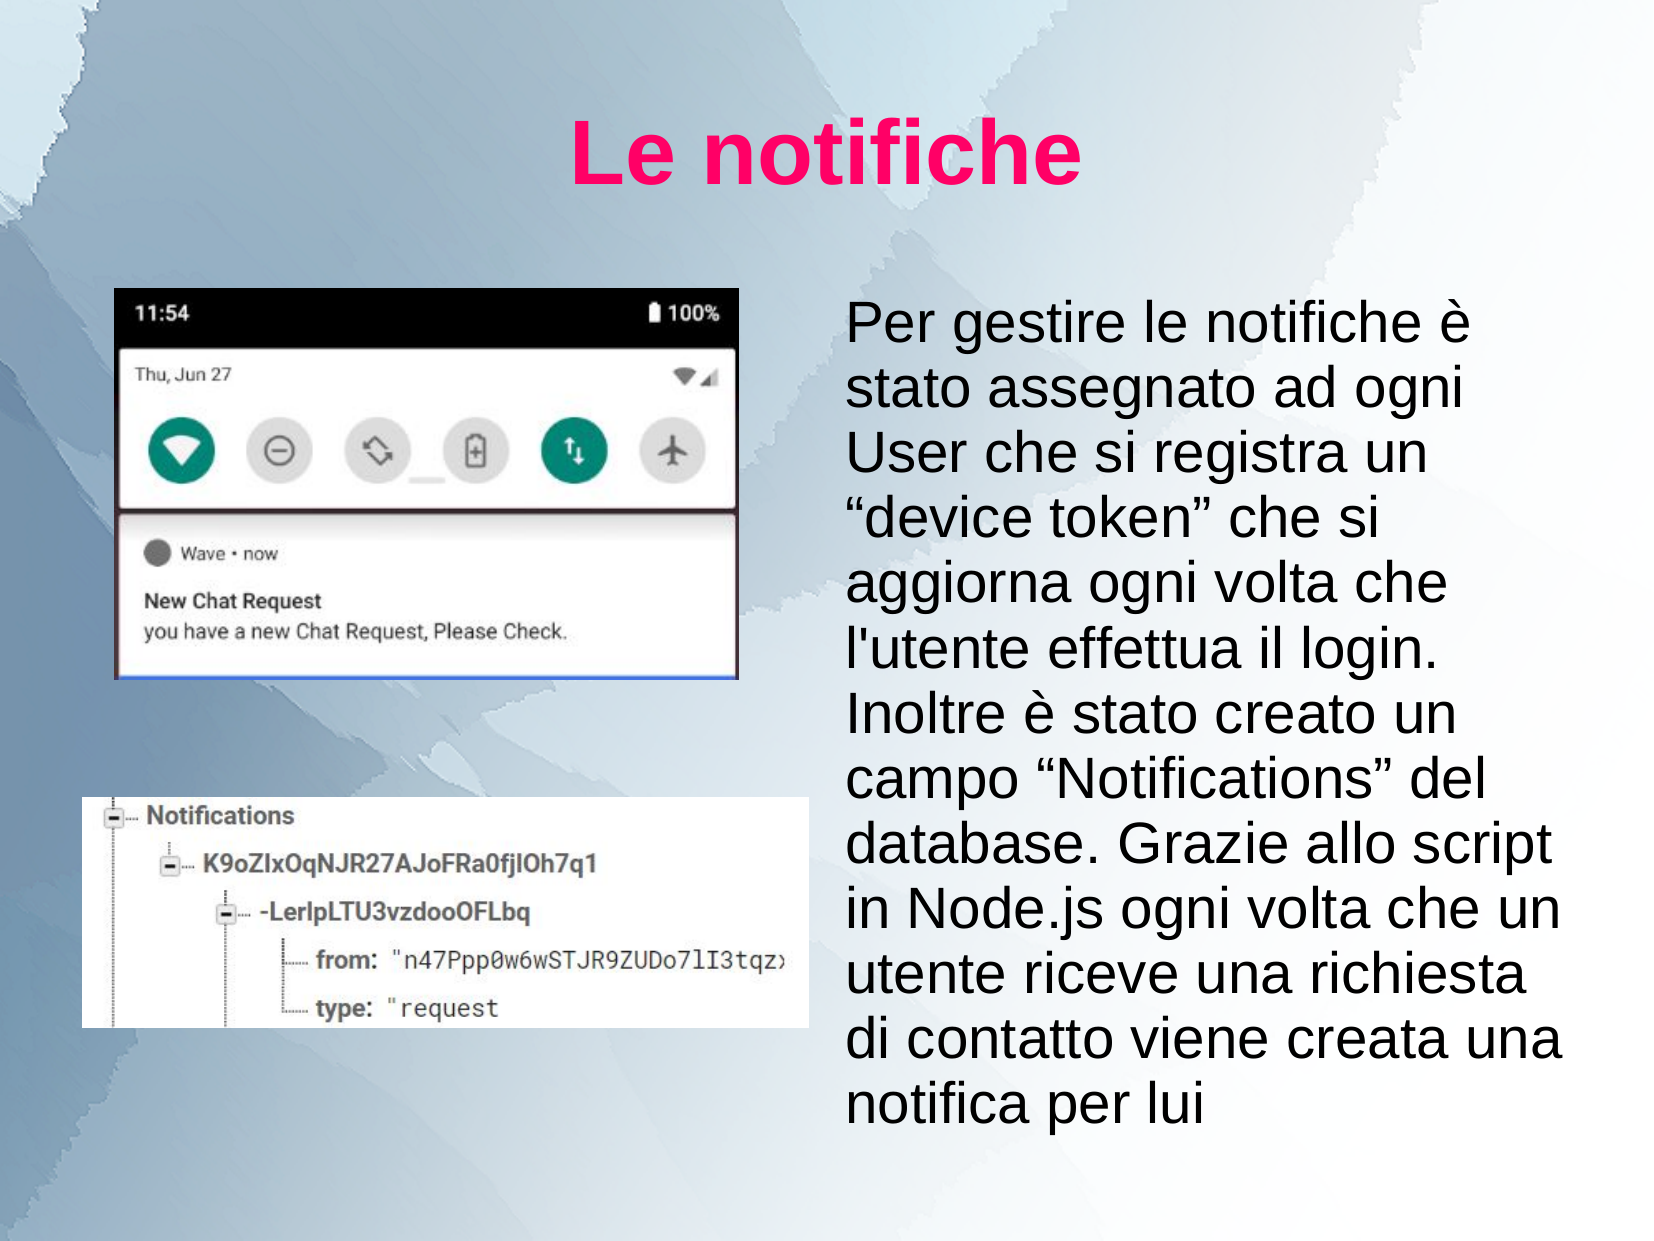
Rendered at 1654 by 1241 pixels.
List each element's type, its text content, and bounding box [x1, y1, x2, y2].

picture [0, 0, 1654, 1241]
list Per gestire le notifiche è stato assegnato ad ogni User che si registra un “device token” che si aggiorna ogni volta che l'utente effettua il login. Inoltre è stato creato un campo “Notifications” del database. Grazie allo script in Node.js ogni volta che un utente riceve una richiesta di contatto viene creata una notifica per lui [845, 290, 1572, 1133]
title Le notifiche [82, 49, 1571, 257]
